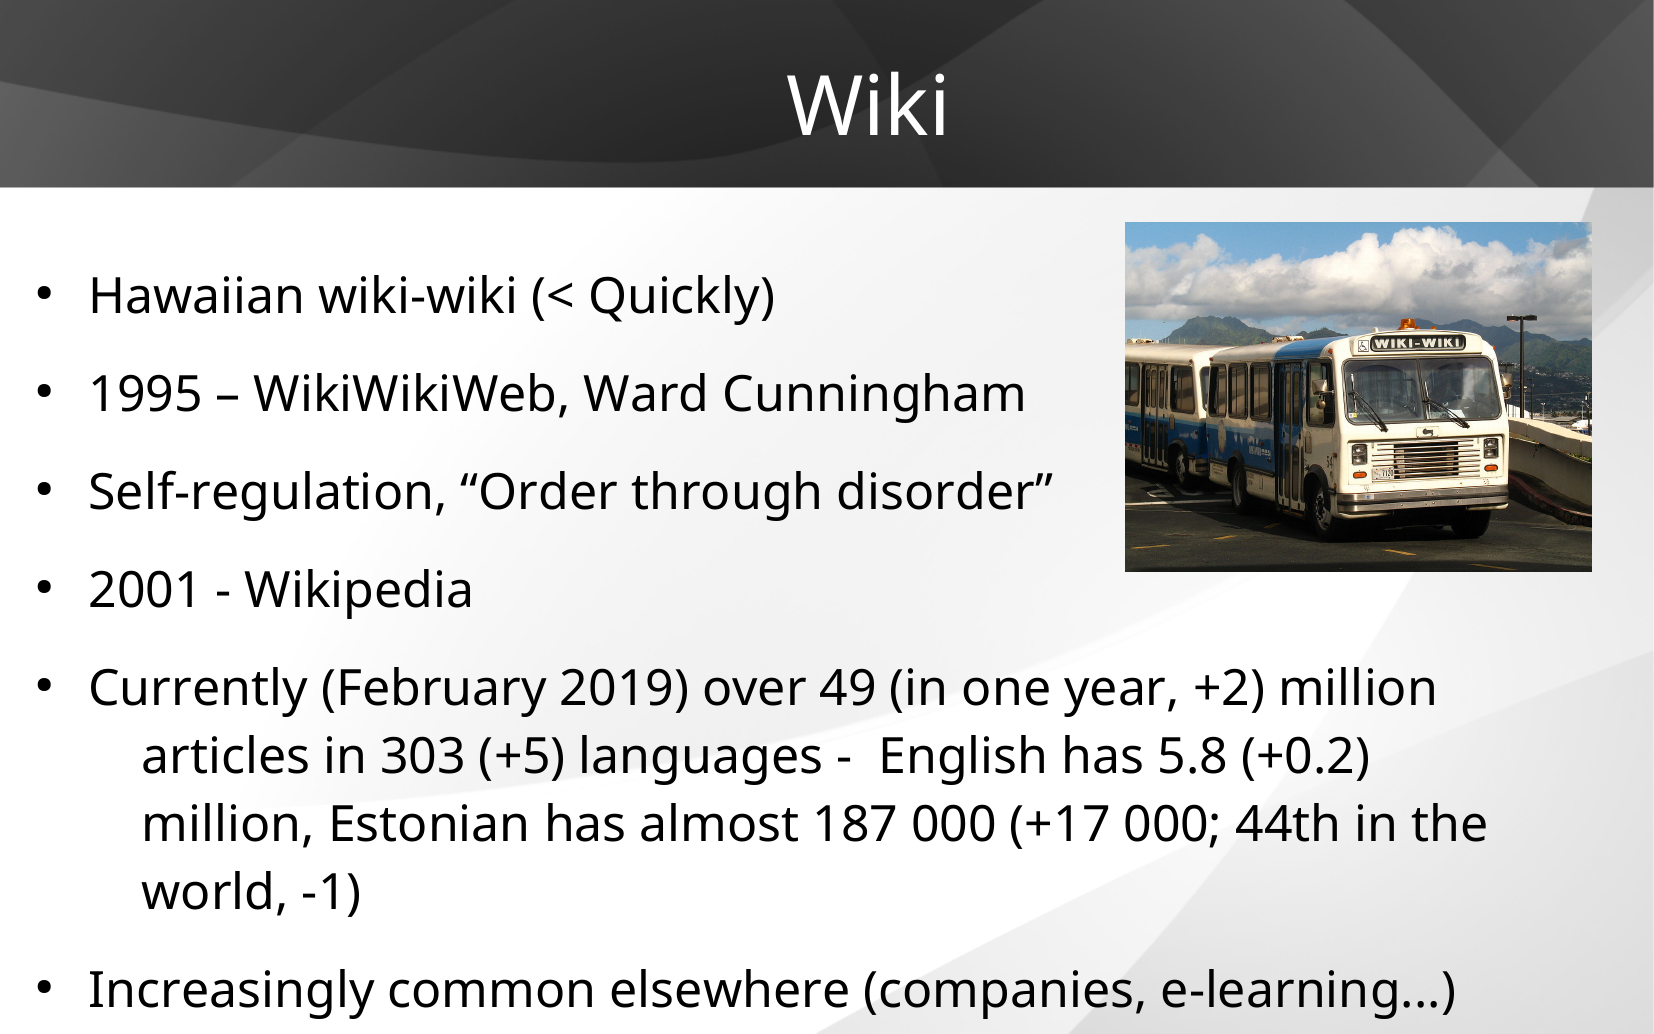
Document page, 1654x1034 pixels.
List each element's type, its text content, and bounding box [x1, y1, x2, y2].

list Hawaiian wiki-wiki (< Quickly) 1995 – WikiWikiWeb, Ward Cunningham Self-regulation, “Order through disorder” 2001 - Wikipedia Currently (February 2019) over 49 (in one year, +2) million articles in 303 (+5) languages - English has 5.8 (+0.2) million, Estonian has almost 187 000 (+17 000; 44th in the world, -1) Increasingly common elsewhere (companies, e-learning...) [0, 260, 1519, 1034]
picture [0, 0, 1654, 1034]
title Wiki [124, 0, 1613, 208]
